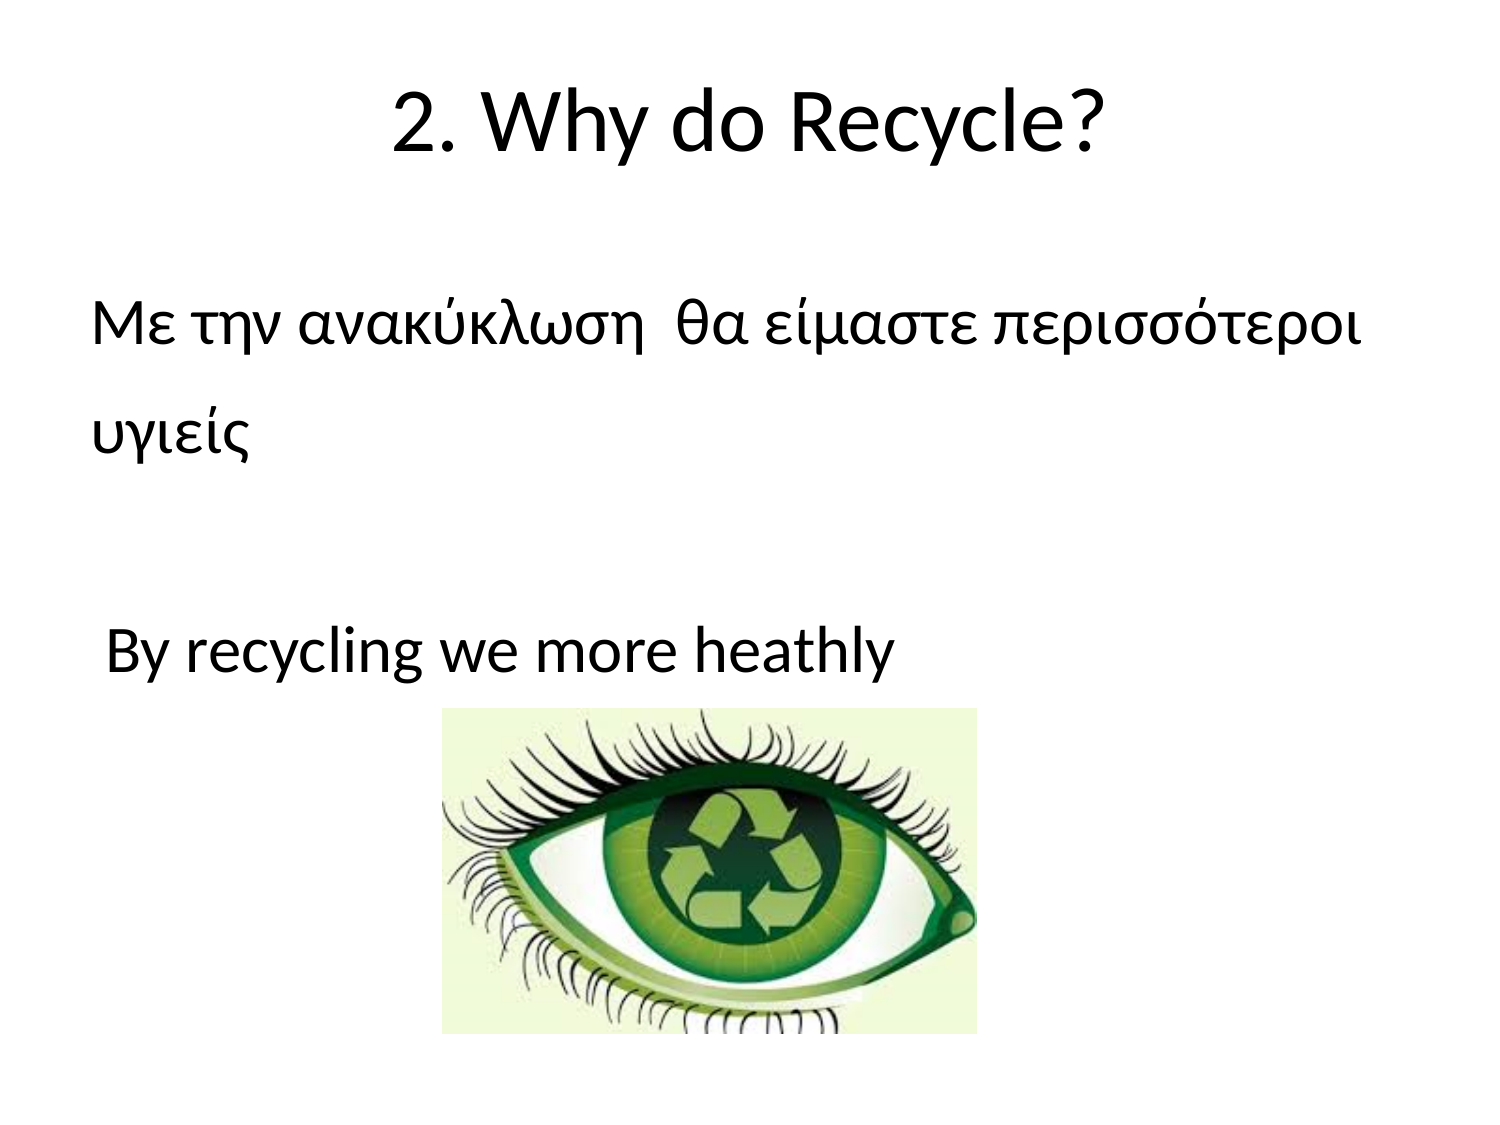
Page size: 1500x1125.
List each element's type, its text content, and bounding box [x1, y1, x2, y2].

picture [442, 708, 977, 1034]
title 2. Why do Recycle? [75, 45, 1425, 233]
list Με την ανακύκλωση θα είμαστε περισσότεροι υγιείς By recycling we more heathly [75, 262, 1425, 1005]
